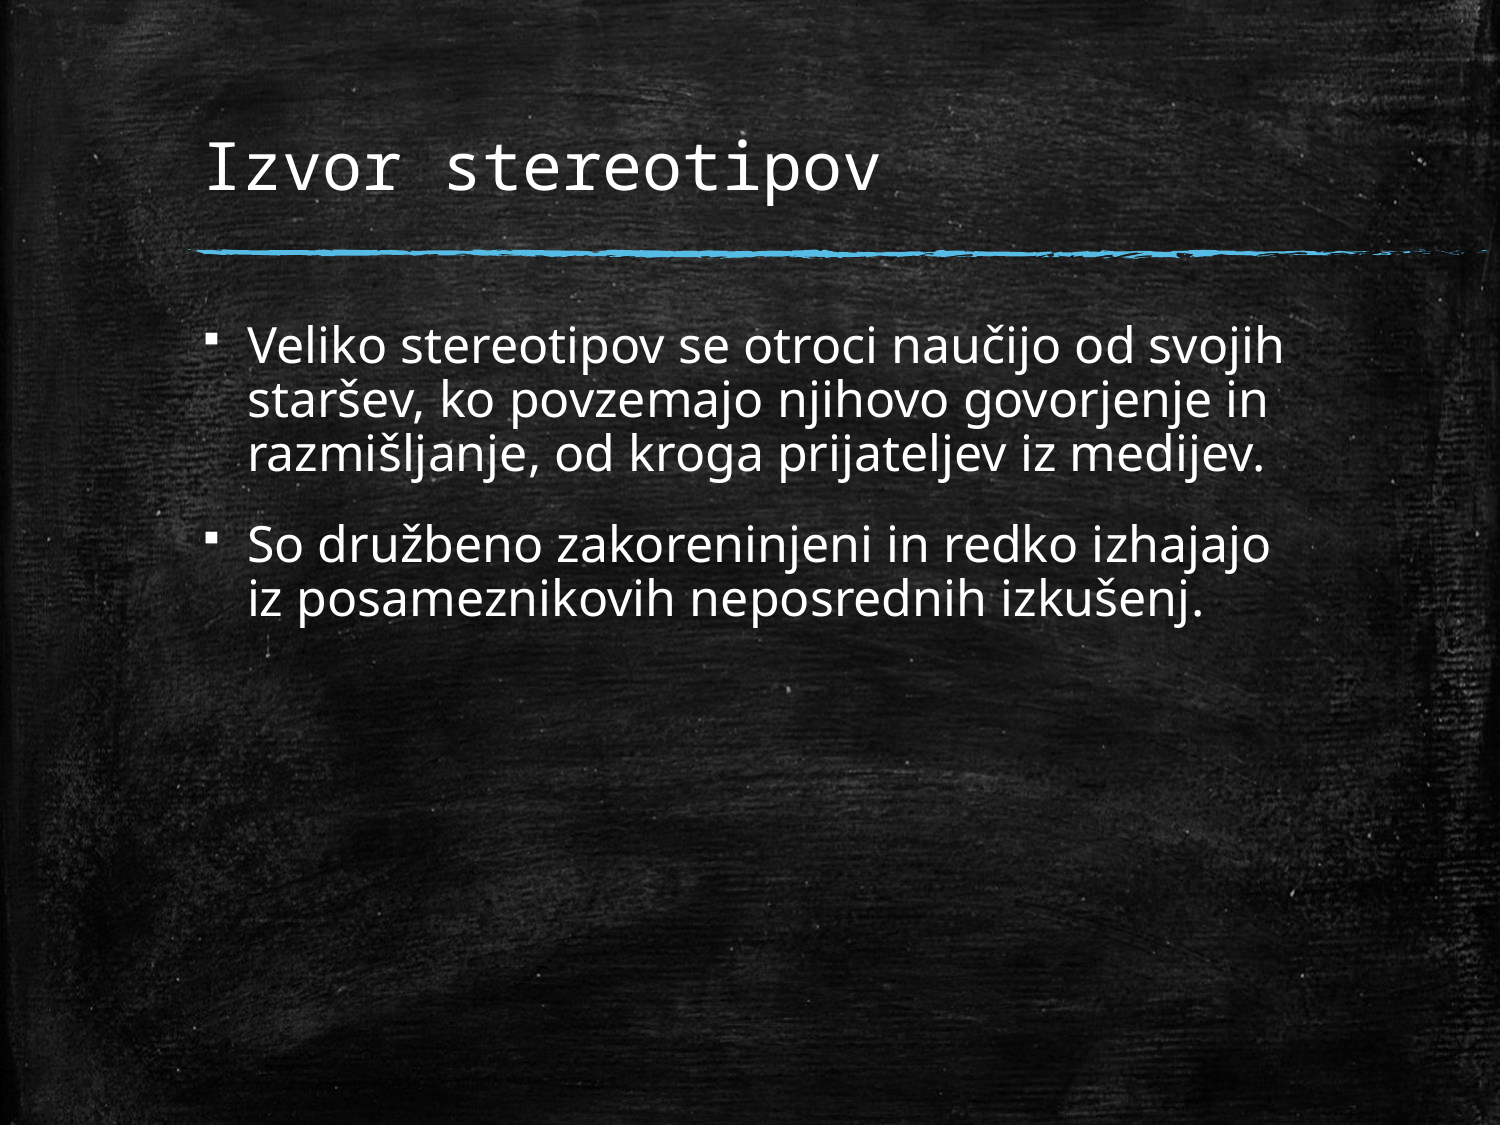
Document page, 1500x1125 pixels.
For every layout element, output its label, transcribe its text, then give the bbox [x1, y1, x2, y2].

list Veliko stereotipov se otroci naučijo od svojih staršev, ko povzemajo njihovo govorjenje in razmišljanje, od kroga prijateljev iz medijev. So družbeno zakoreninjeni in redko izhajajo iz posameznikovih neposrednih izkušenj. [187, 312, 1313, 1013]
picture [0, 0, 1500, 1125]
title Izvor stereotipov [187, 45, 1313, 213]
